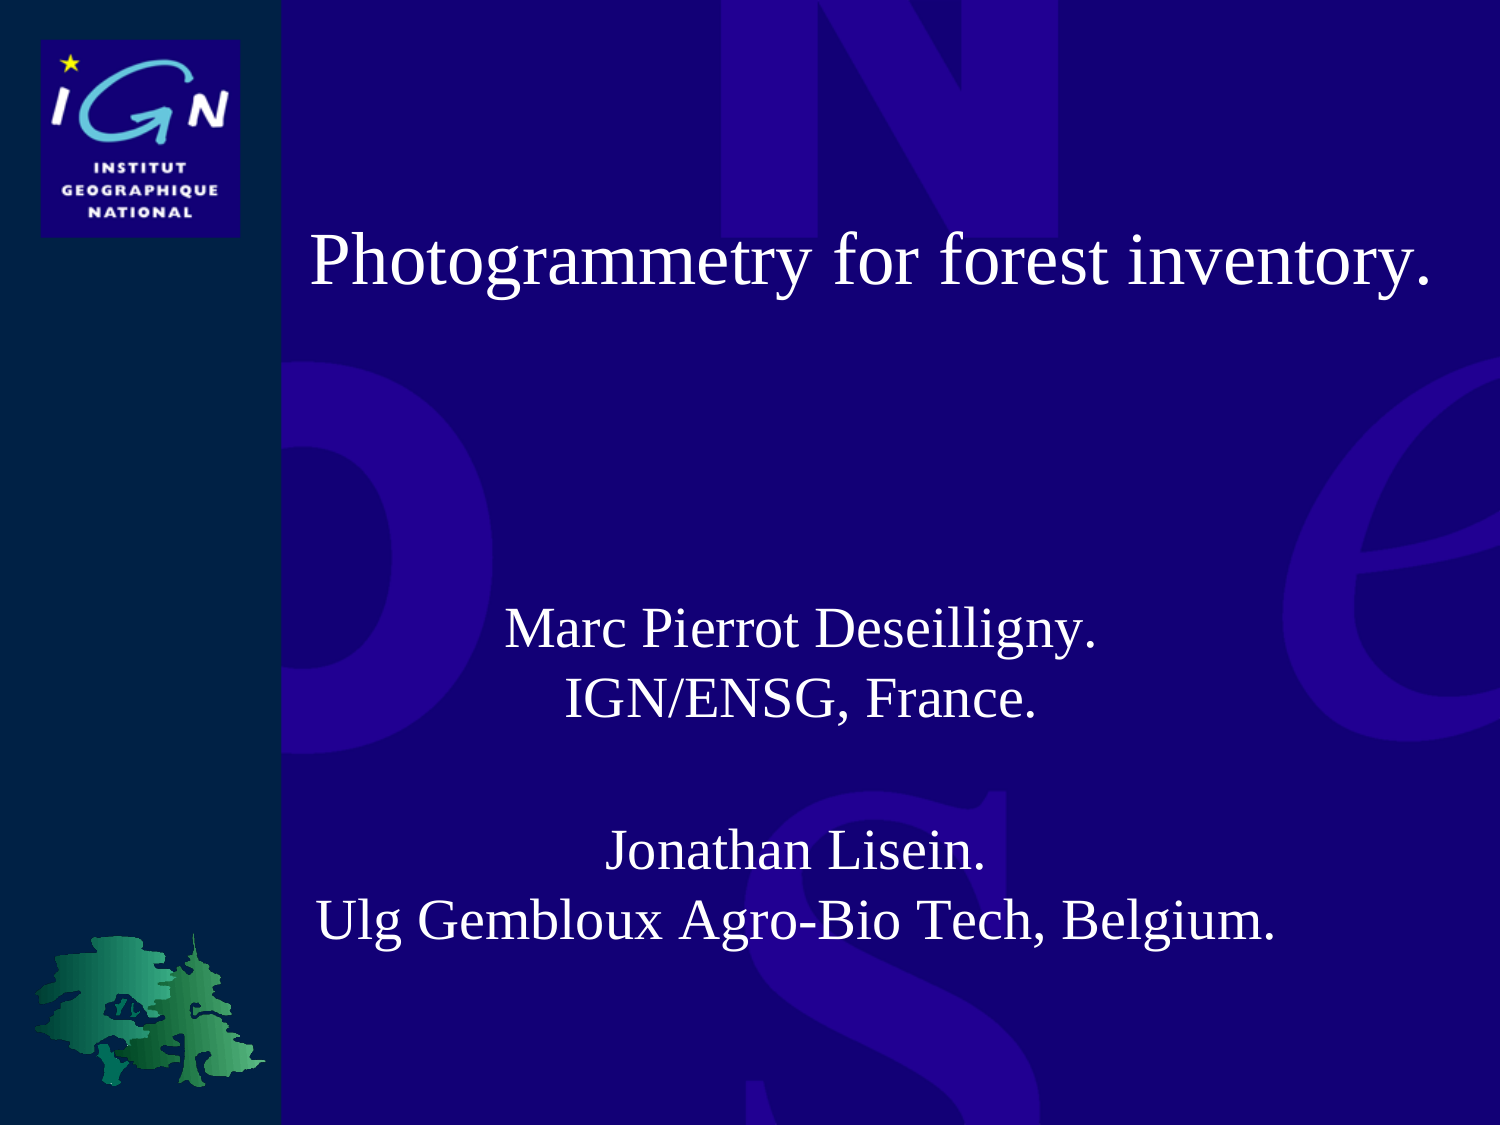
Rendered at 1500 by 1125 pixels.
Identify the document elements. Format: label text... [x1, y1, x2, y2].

text_box Marc Pierrot Deseilligny. IGN/ENSG, France. [489, 581, 1114, 737]
picture [0, 0, 1500, 1125]
text_box Photogrammetry for forest inventory. [295, 201, 1450, 308]
text_box Jonathan Lisein. Ulg Gembloux Agro-Bio Tech, Belgium. [300, 803, 1293, 960]
